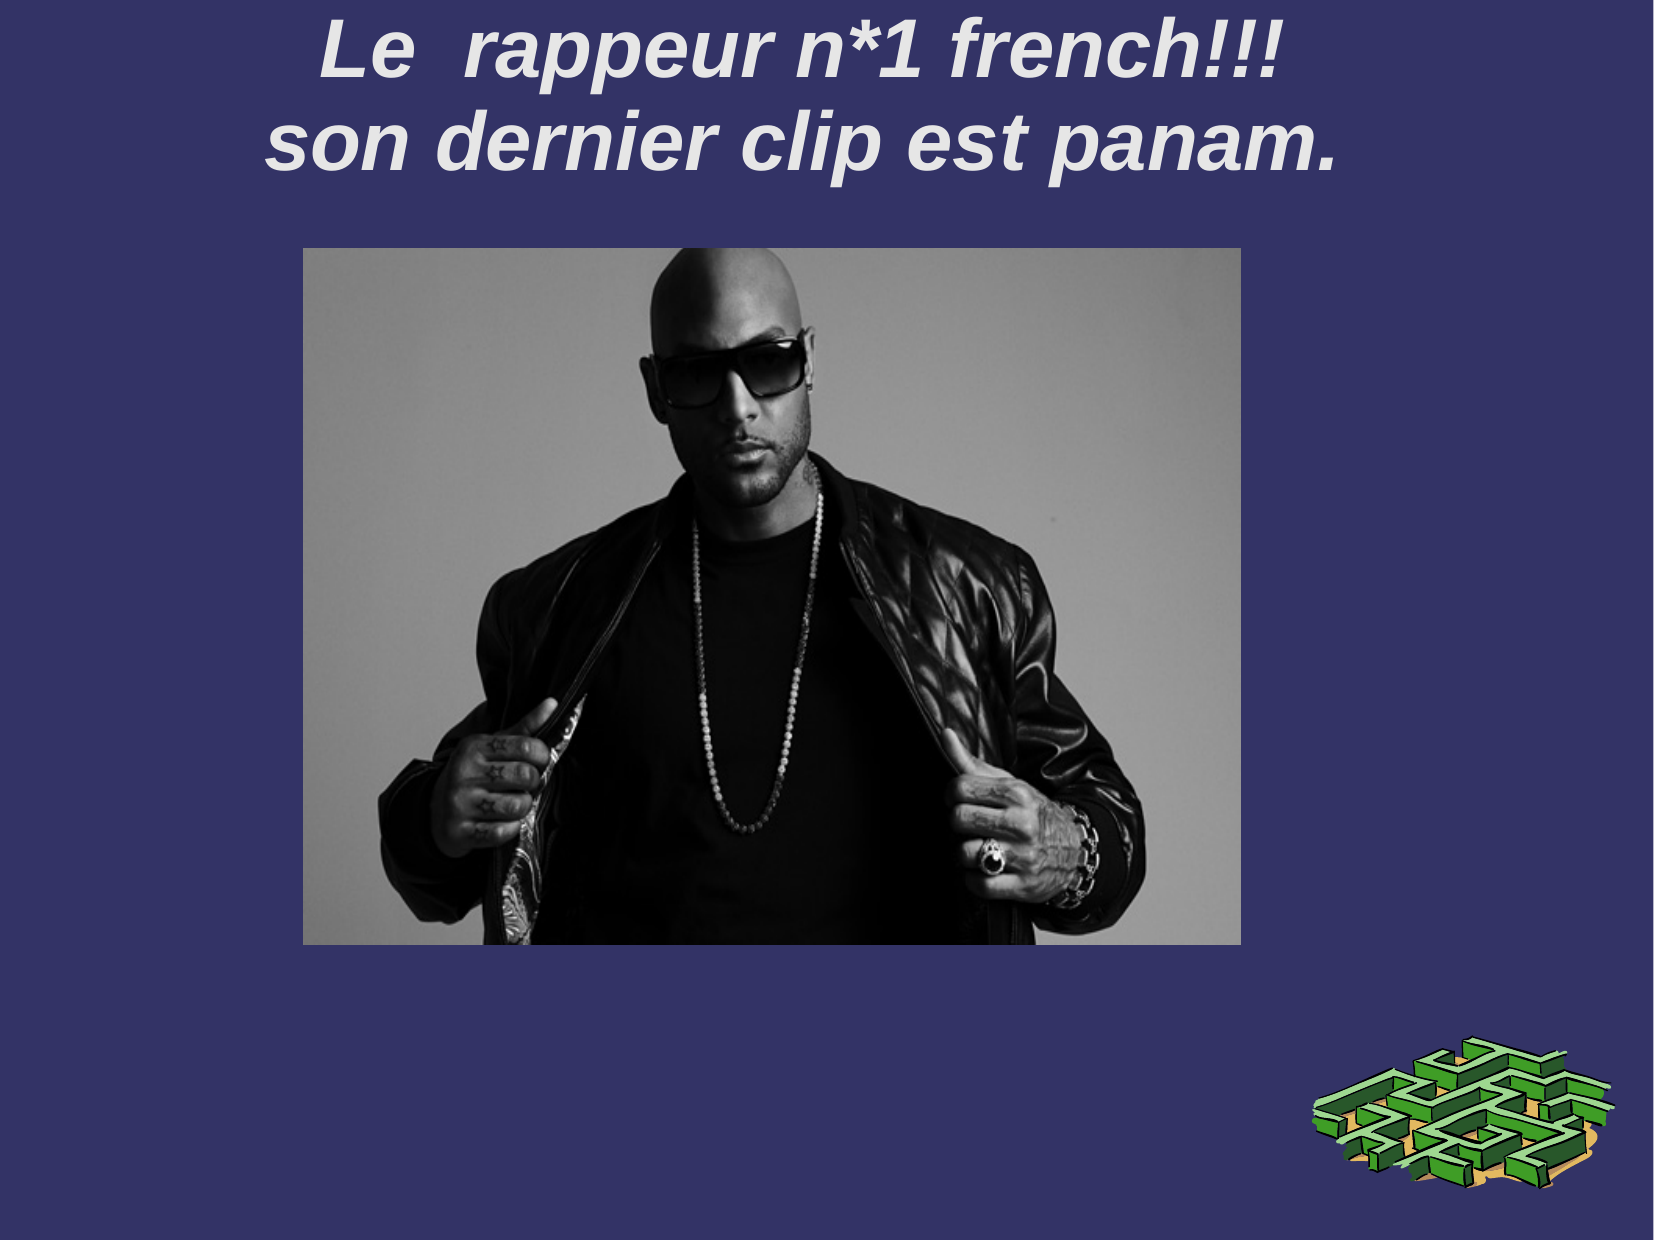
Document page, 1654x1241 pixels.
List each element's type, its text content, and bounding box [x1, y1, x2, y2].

title Le rappeur n*1 french!!! son dernier clip est panam. [59, 2, 1548, 468]
picture [303, 248, 1241, 945]
